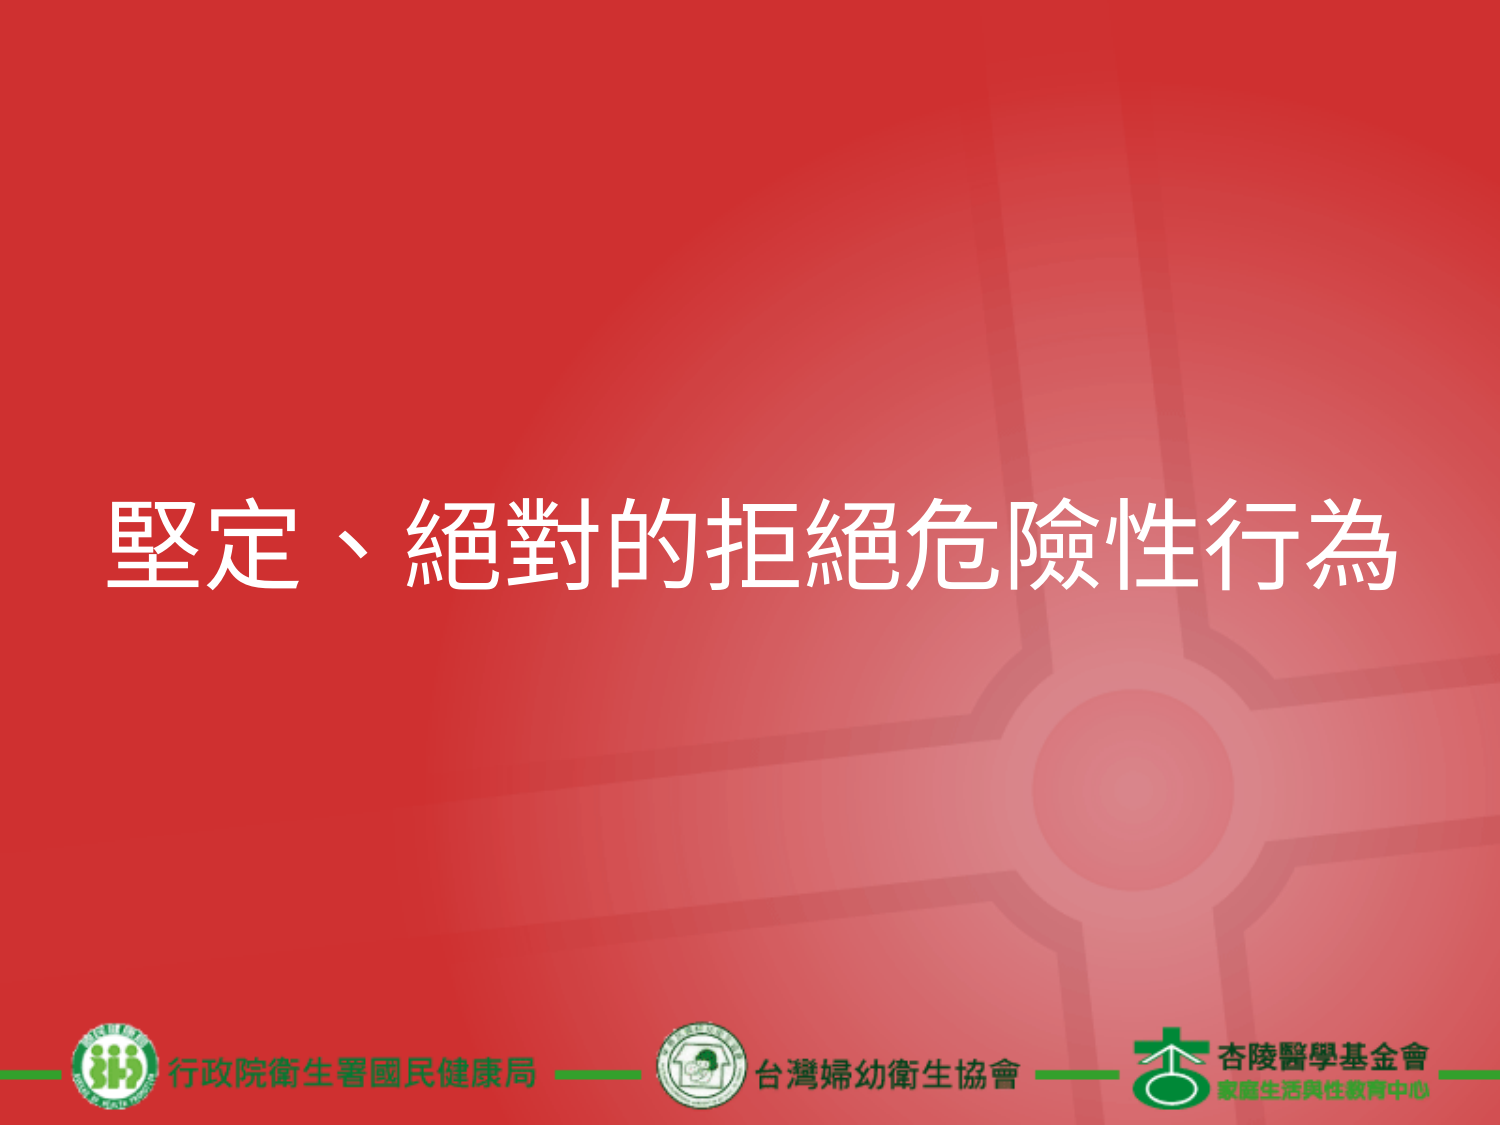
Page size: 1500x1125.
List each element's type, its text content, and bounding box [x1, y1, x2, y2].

text_box 堅定、絕對的拒絕危險性行為 [88, 474, 1419, 610]
picture [0, 0, 1500, 1125]
